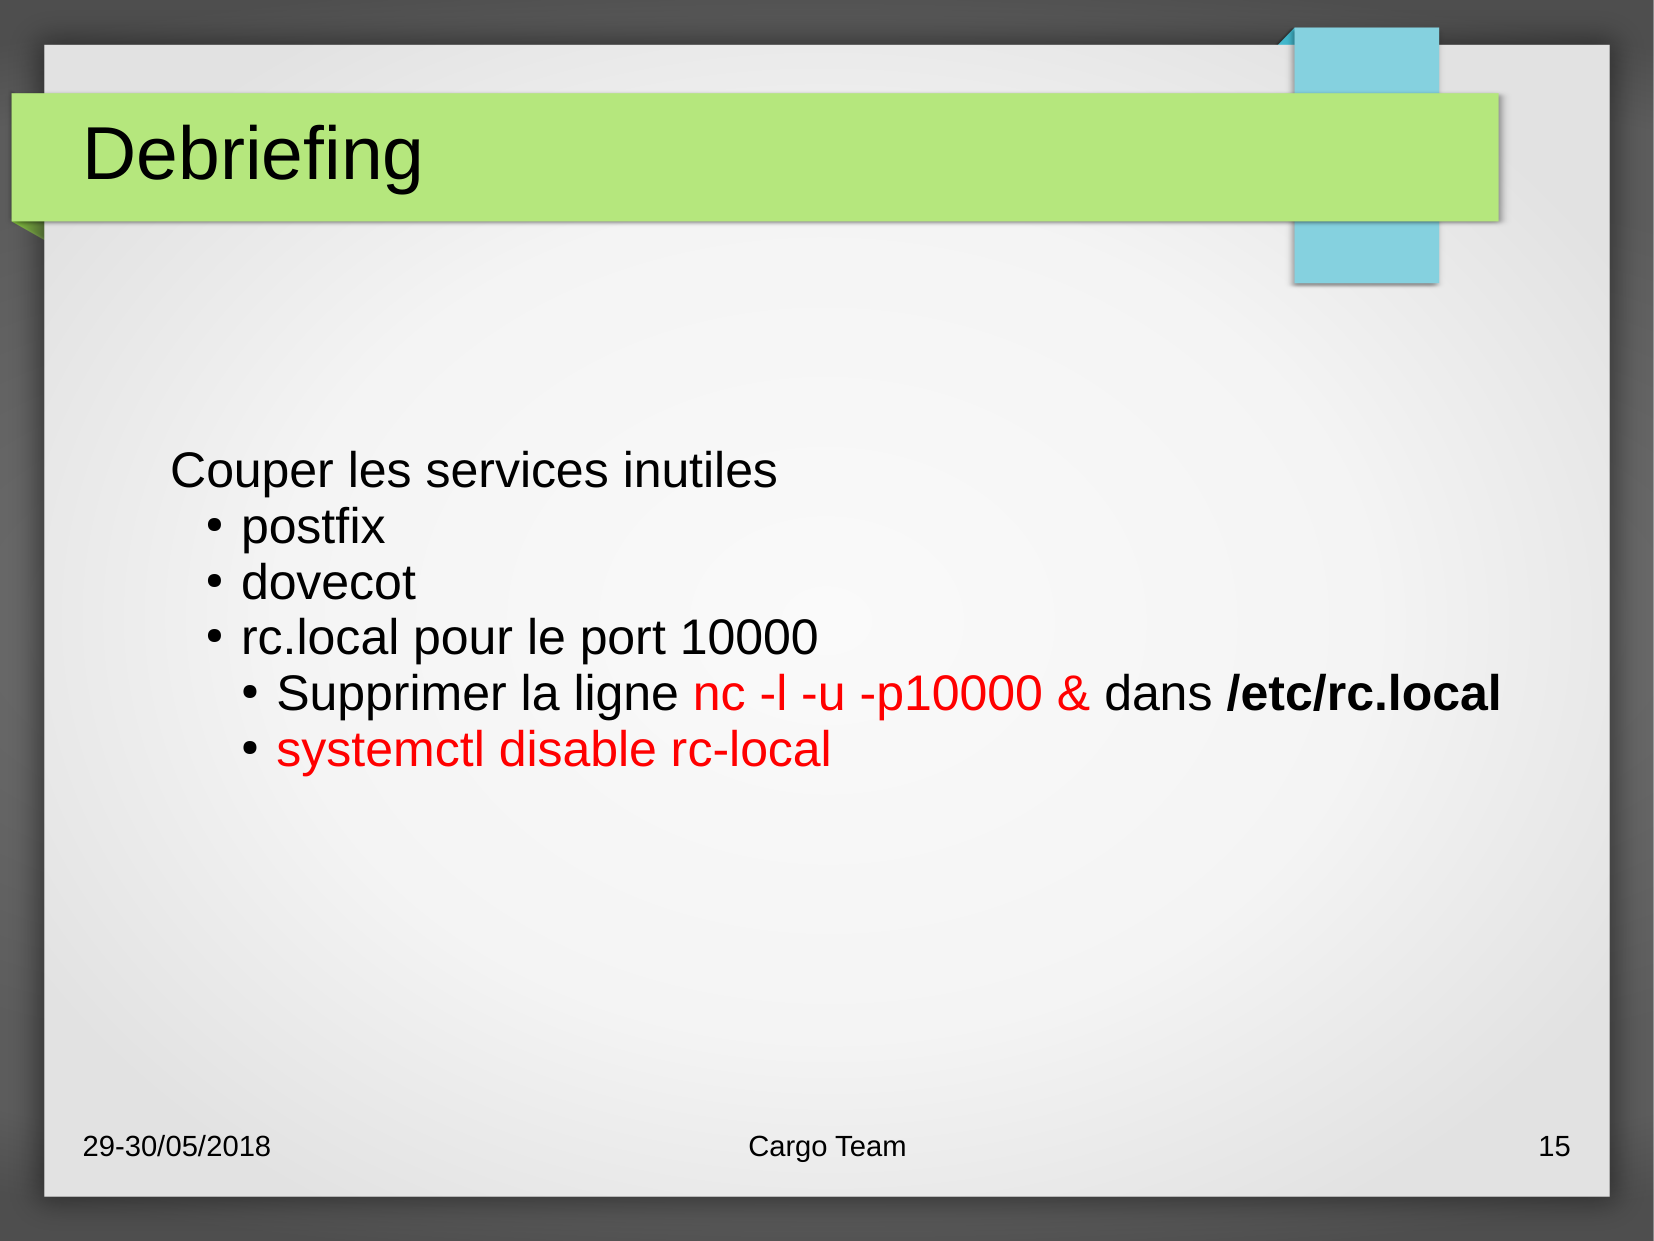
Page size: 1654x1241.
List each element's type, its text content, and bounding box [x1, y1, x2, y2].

title Debriefing [82, 94, 1264, 213]
picture [0, 0, 1654, 1241]
text_box Couper les services inutiles postfix dovecot rc.local pour le port 10000 Supprimer la ligne nc -l -u -p10000 & dans /etc/rc.local systemctl disable rc-local [120, 435, 1531, 768]
